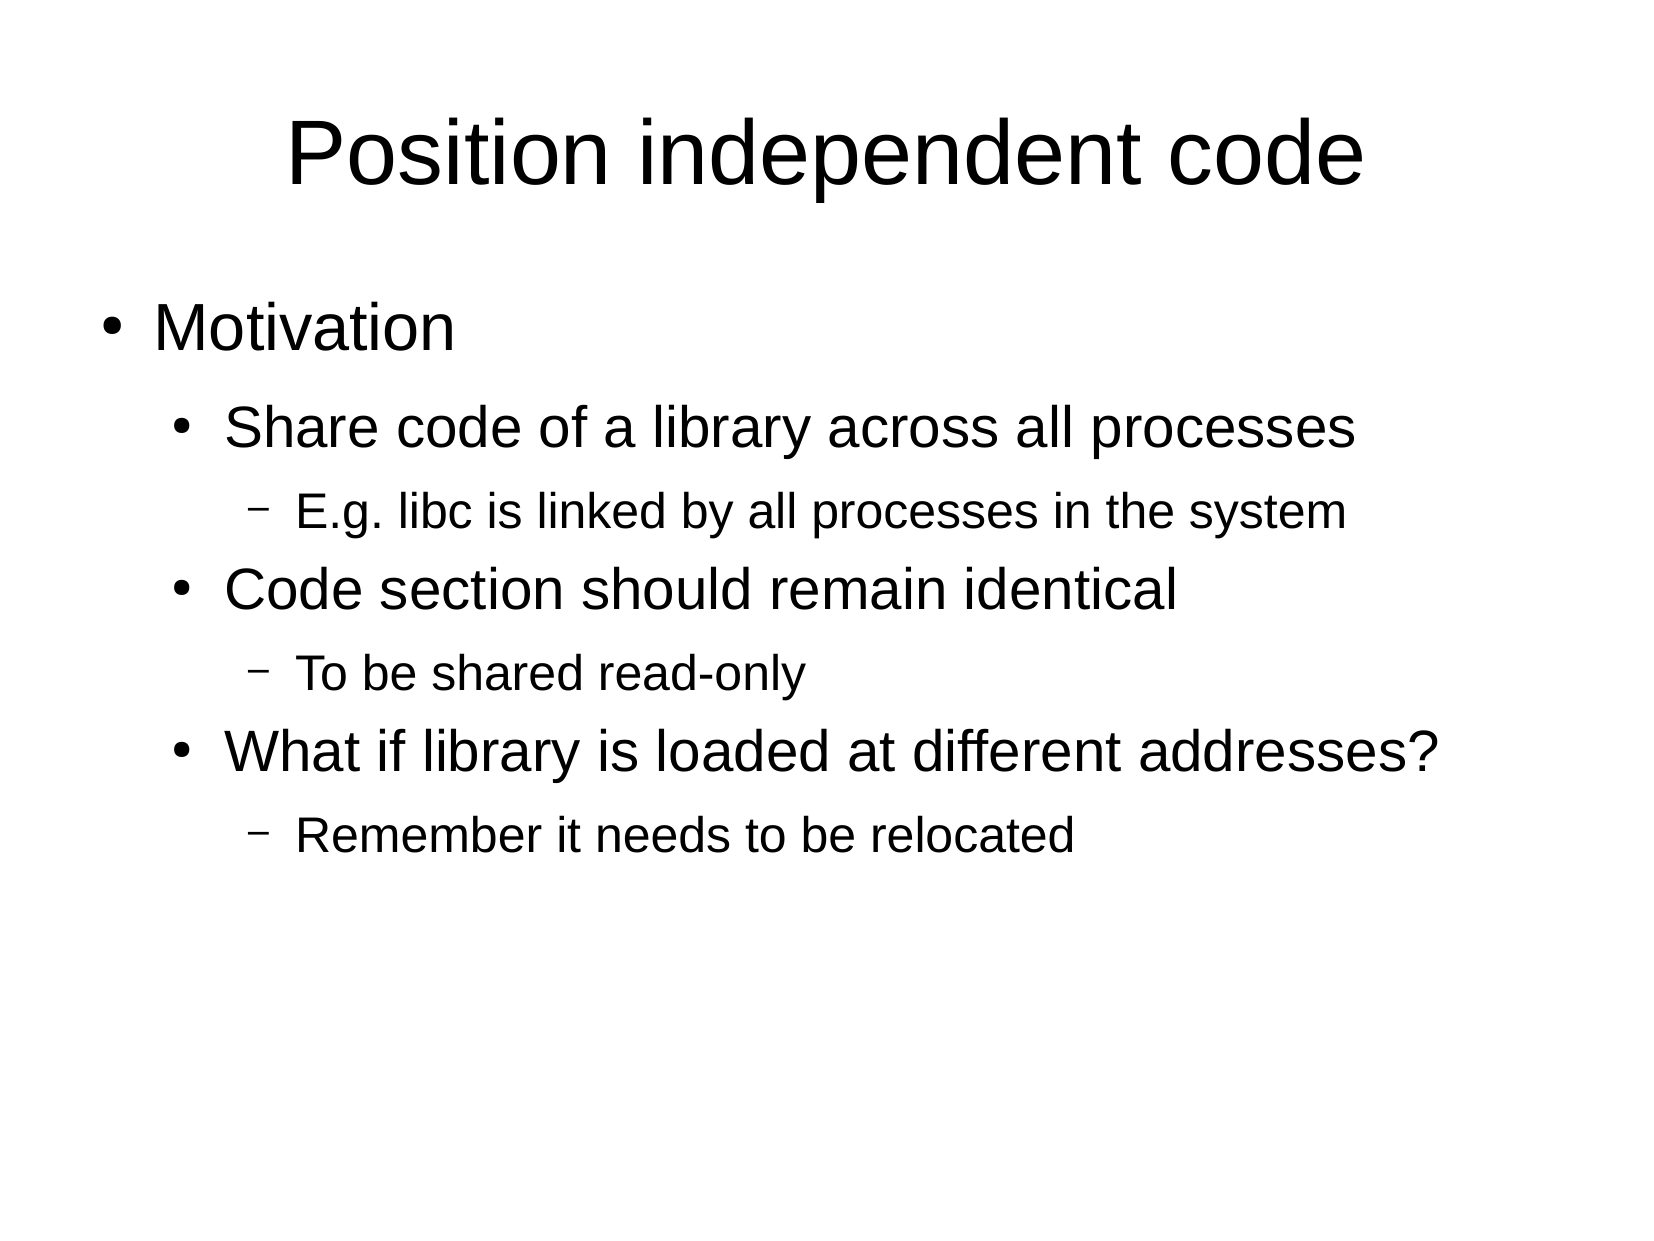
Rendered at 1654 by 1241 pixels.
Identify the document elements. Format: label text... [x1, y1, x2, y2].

list Motivation Share code of a library across all processes E.g. libc is linked by all processes in the system Code section should remain identical To be shared read-only What if library is loaded at different addresses? Remember it needs to be relocated [82, 290, 1571, 1010]
title Position independent code [82, 49, 1571, 257]
